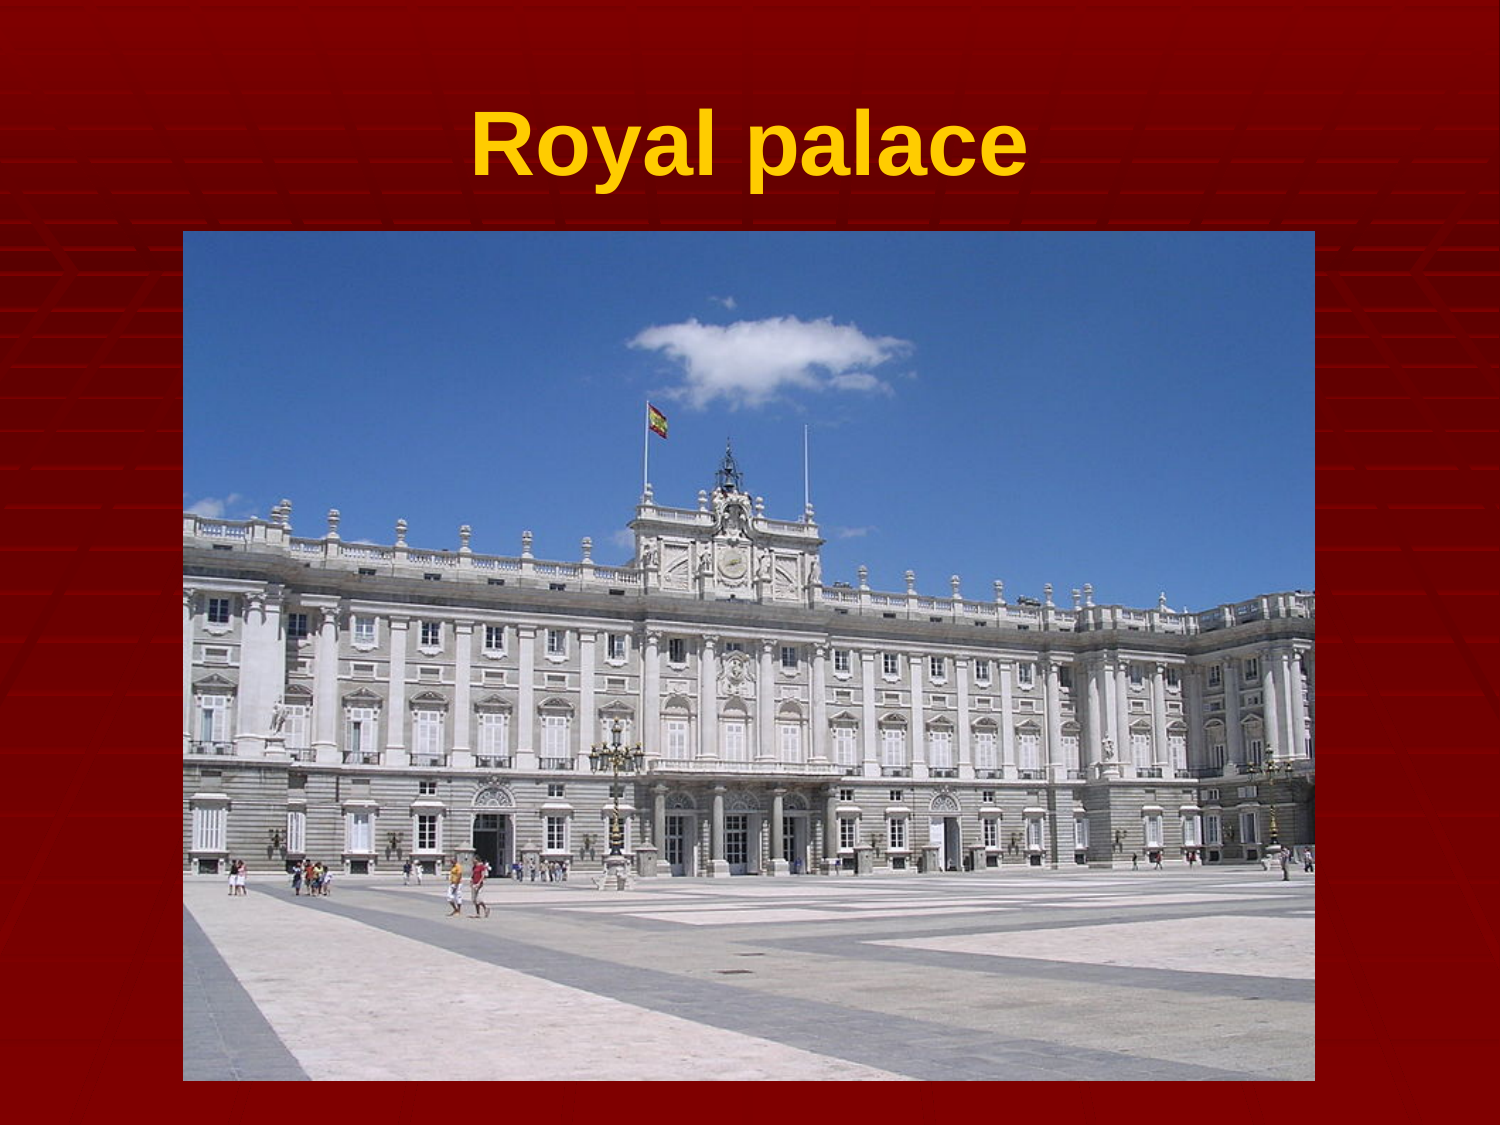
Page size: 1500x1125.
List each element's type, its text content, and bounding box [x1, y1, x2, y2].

title Royal palace [74, 44, 1425, 233]
picture [183, 231, 1315, 1081]
